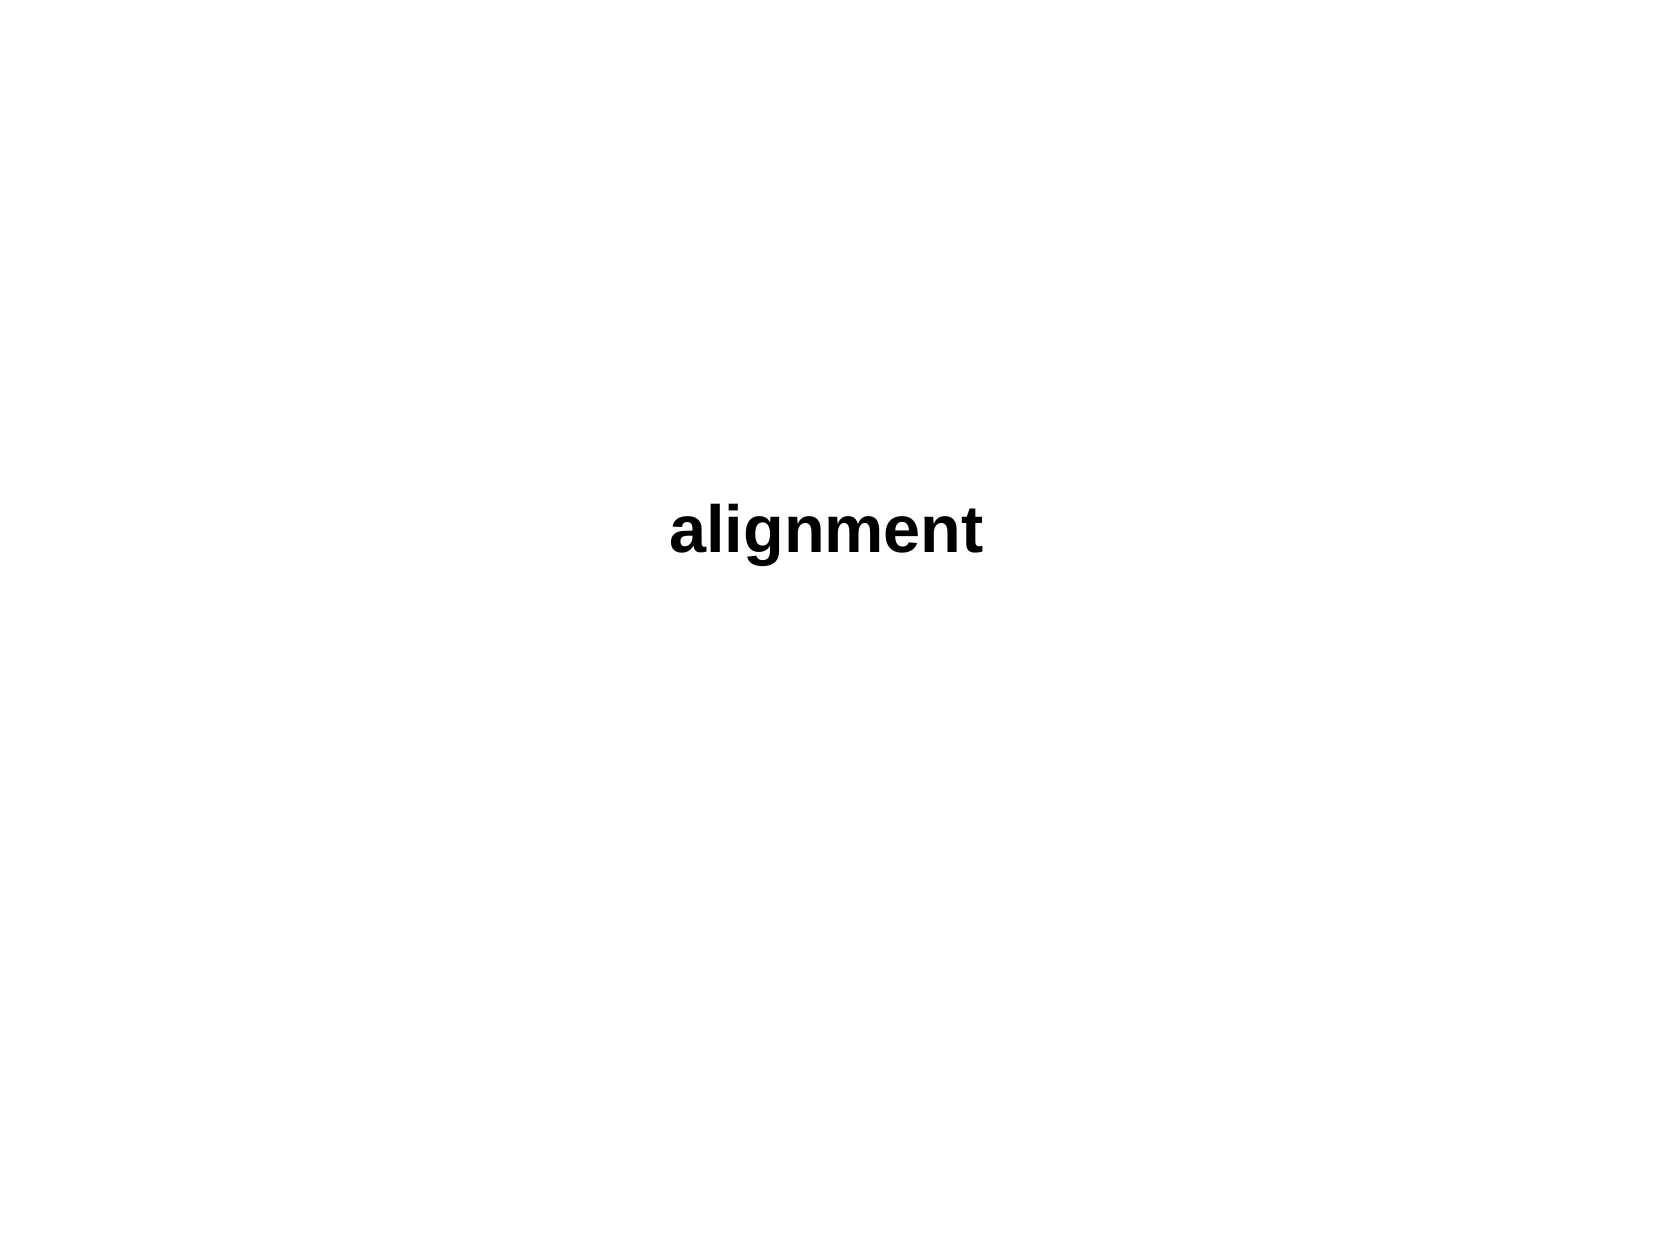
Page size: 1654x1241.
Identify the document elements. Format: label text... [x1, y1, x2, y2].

subtitle alignment [82, 49, 1571, 1010]
